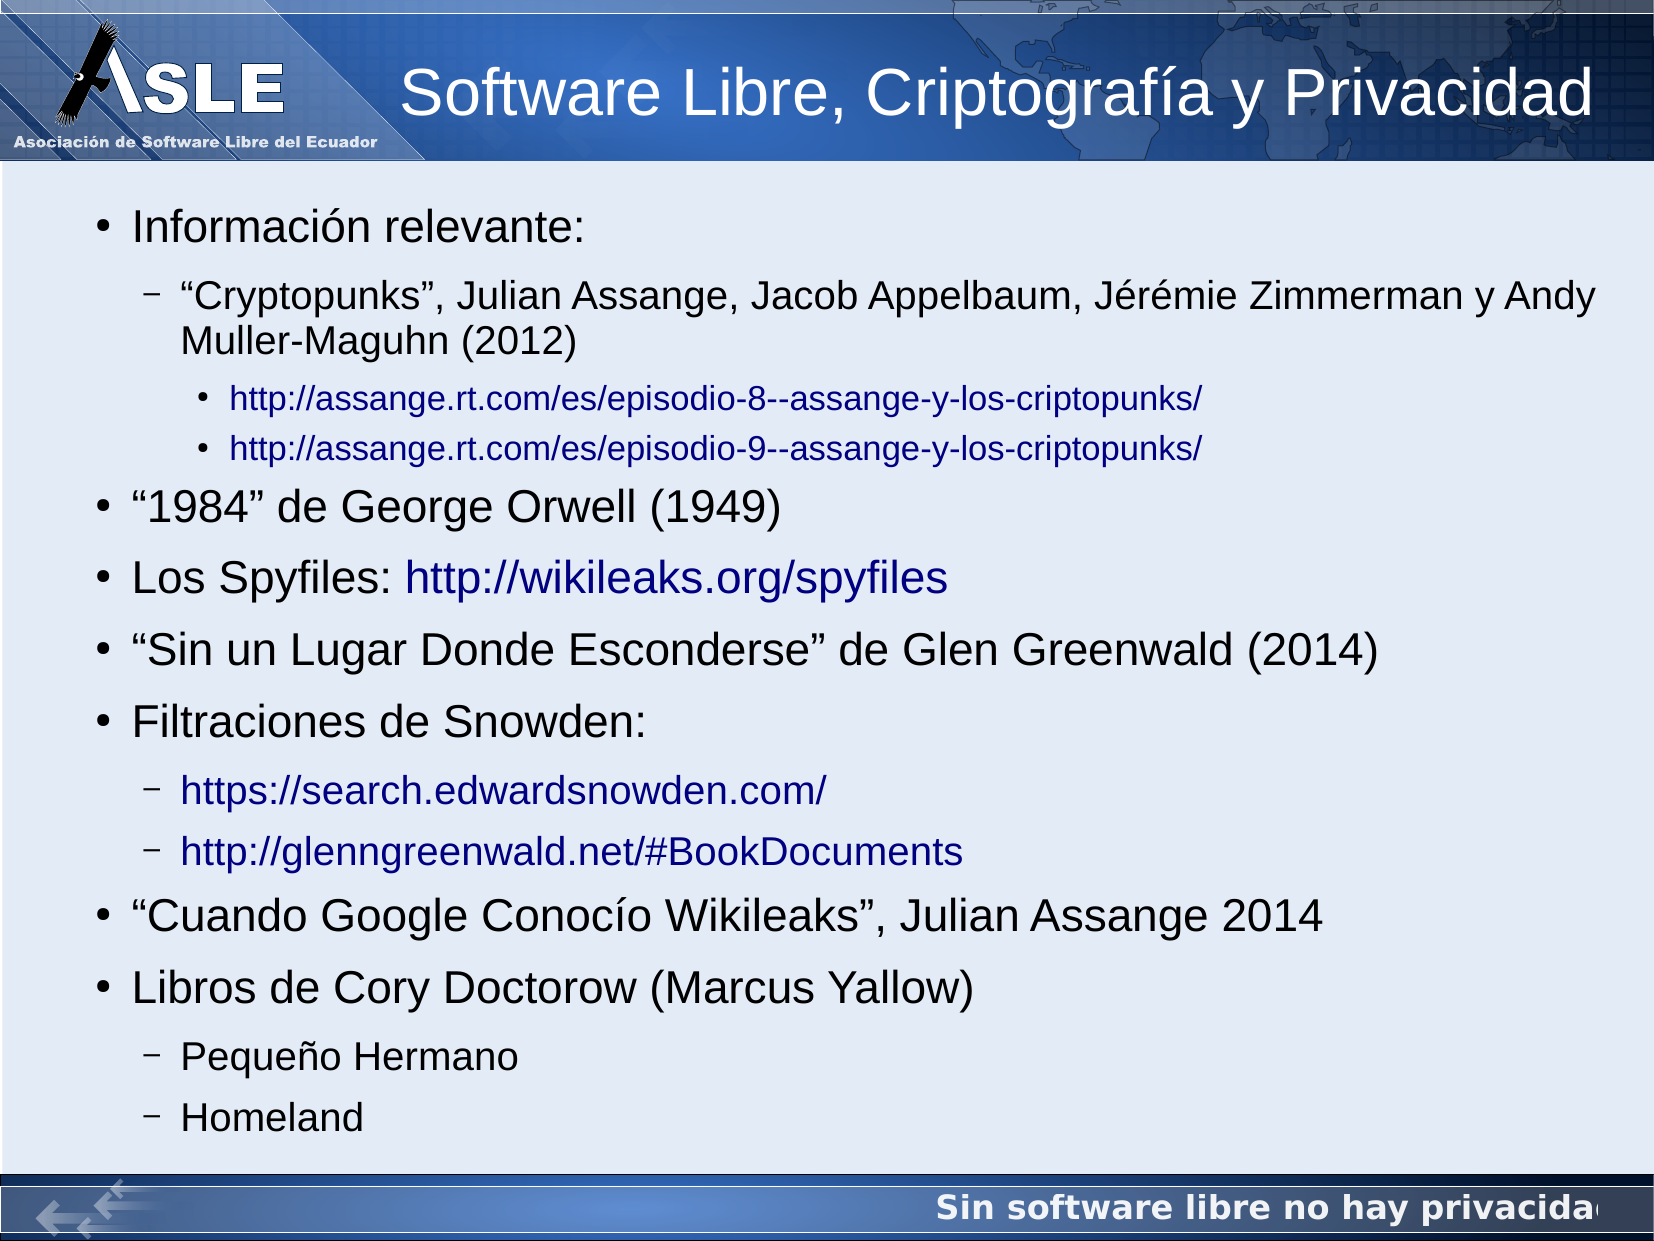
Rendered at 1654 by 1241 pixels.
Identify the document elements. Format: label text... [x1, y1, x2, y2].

list Información relevante: “Cryptopunks”, Julian Assange, Jacob Appelbaum, Jérémie Zimmerman y Andy Muller-Maguhn (2012) http://assange.rt.com/es/episodio-8--assange-y-los-criptopunks/ http://assange.rt.com/es/episodio-9--assange-y-los-criptopunks/ “1984” de George Orwell (1949) Los Spyfiles: http://wikileaks.org/spyfiles “Sin un Lugar Donde Esconderse” de Glen Greenwald (2014) Filtraciones de Snowden: https://search.edwardsnowden.com/ http://glenngreenwald.net/#BookDocuments “Cuando Google Conocío Wikileaks”, Julian Assange 2014 Libros de Cory Doctorow (Marcus Yallow) Pequeño Hermano Homeland [82, 200, 1619, 1146]
title Software Libre, Criptografía y Privacidad [354, 8, 1642, 177]
